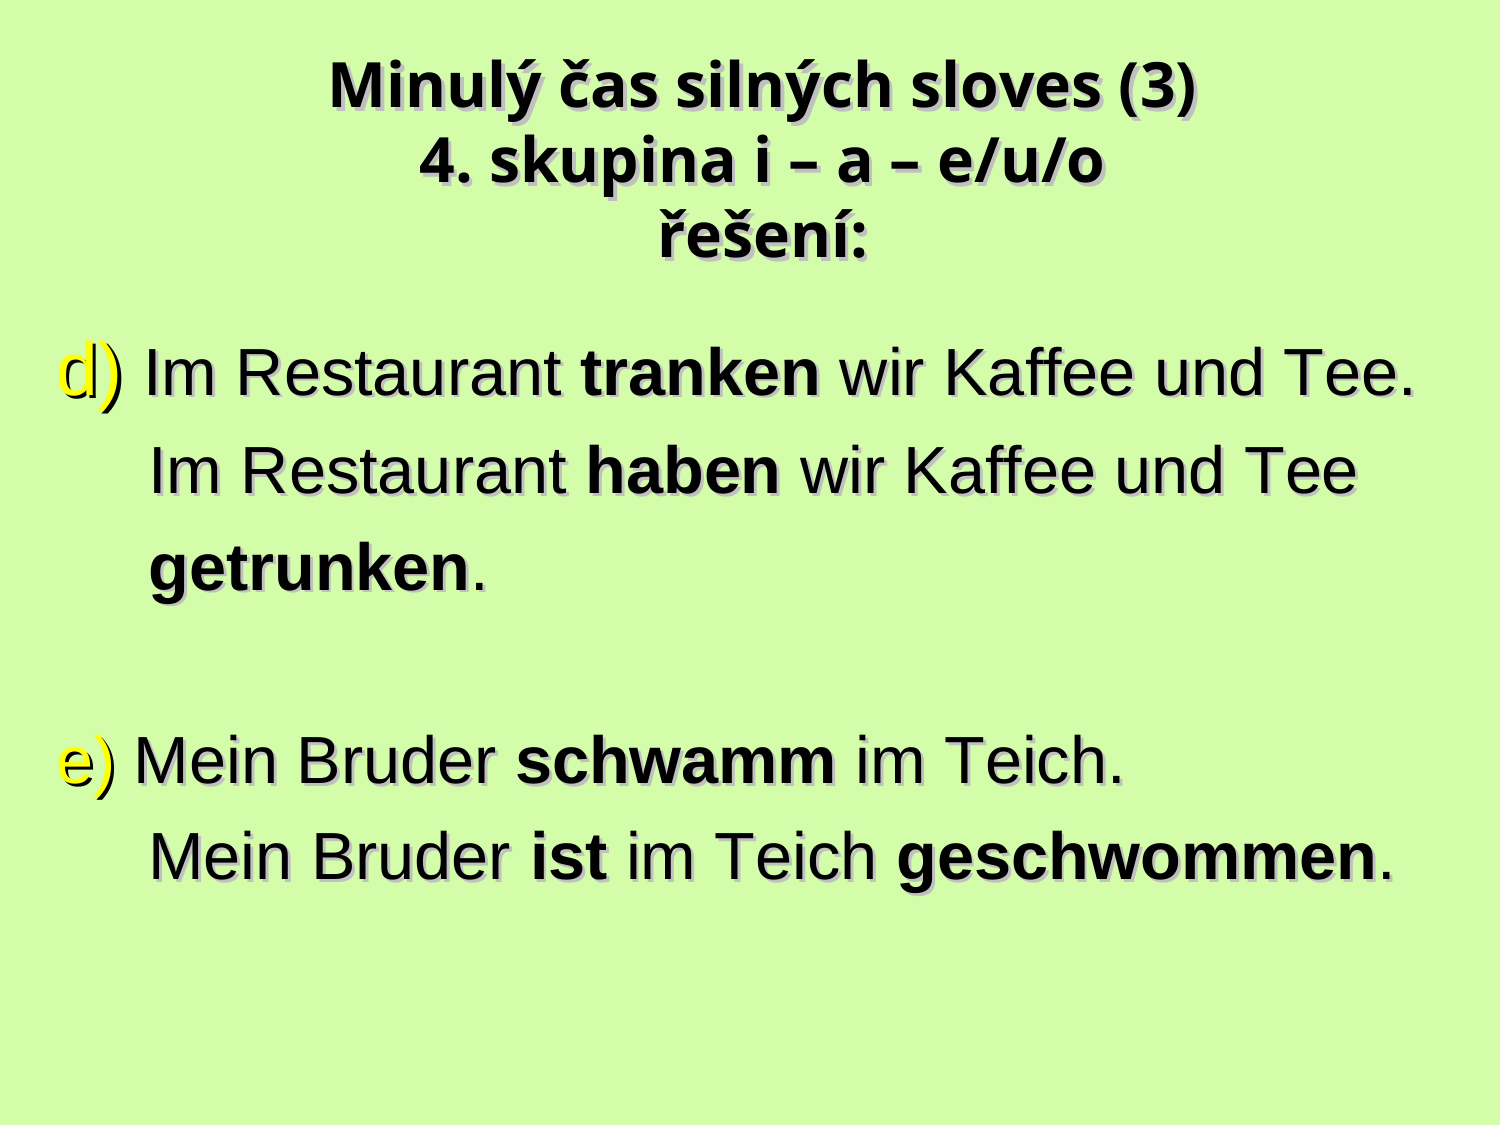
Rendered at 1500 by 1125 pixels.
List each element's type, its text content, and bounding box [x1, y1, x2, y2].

list d) Im Restaurant tranken wir Kaffee und Tee. Im Restaurant haben wir Kaffee und Tee getrunken. e) Mein Bruder schwamm im Teich. Mein Bruder ist im Teich geschwommen. [41, 312, 1452, 1000]
title Minulý čas silných sloves (3) 4. skupina i – a – e/u/o řešení: [75, 37, 1451, 278]
